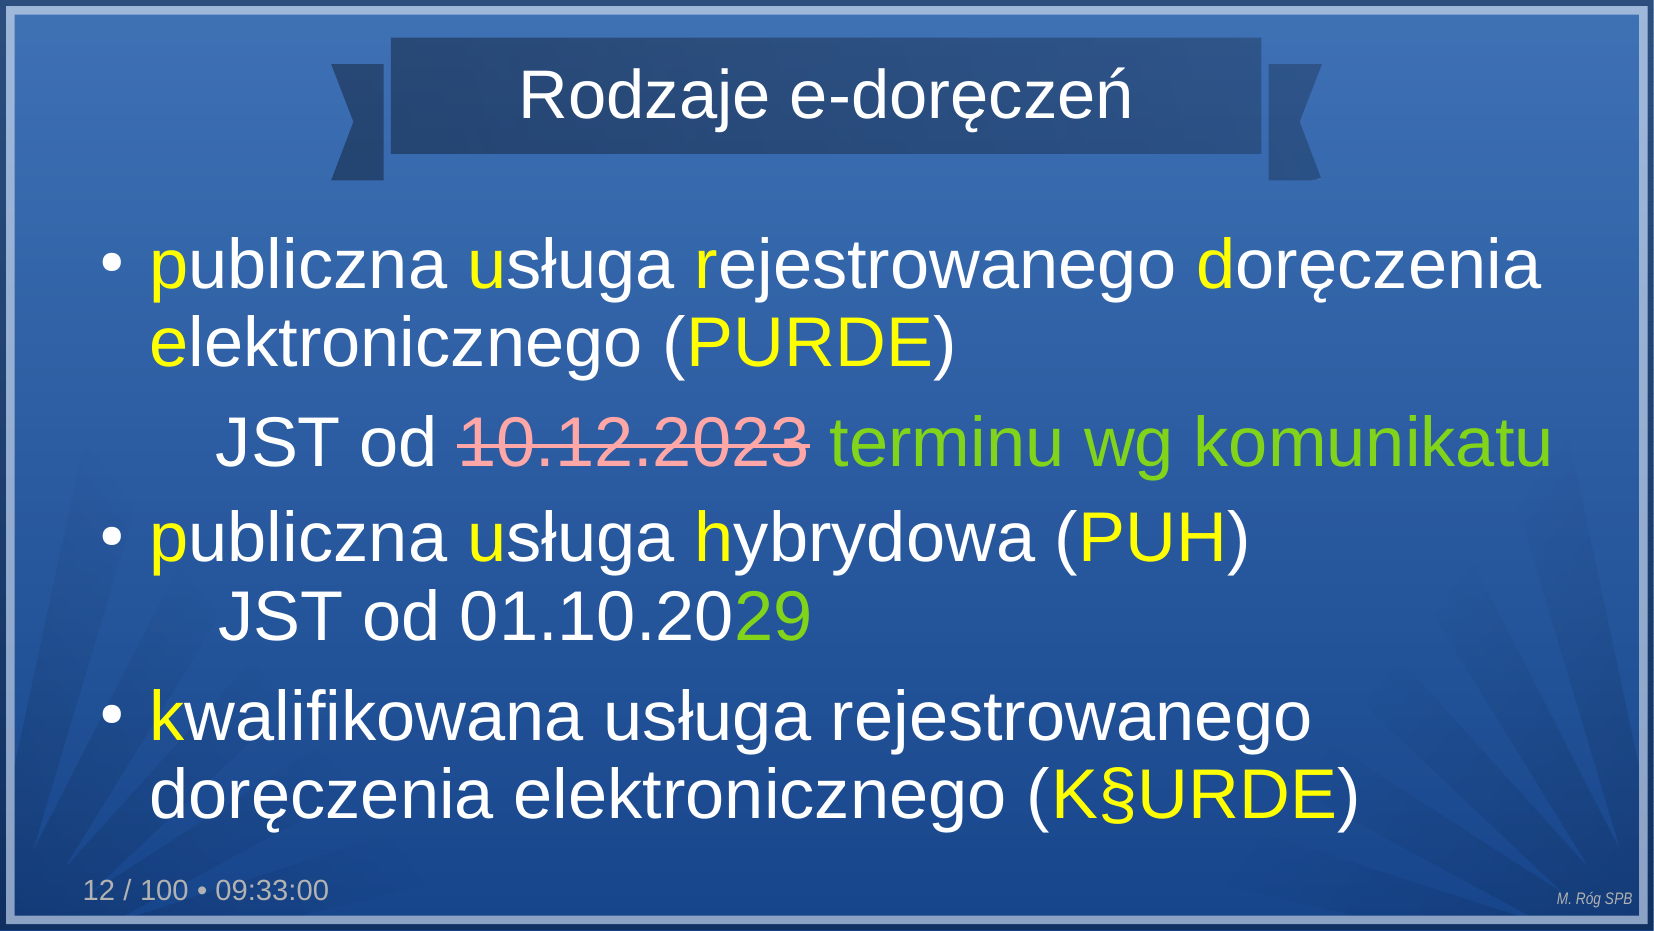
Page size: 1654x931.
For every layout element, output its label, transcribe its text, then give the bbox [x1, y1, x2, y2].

title Rodzaje e-doręczeń [389, 35, 1264, 154]
list publiczna usługa rejestrowanego doręczenia elektronicznego (PURDE) JST od 10.12.2023 terminu wg komunikatu publiczna usługa hybrydowa (PUH) JST od 01.10.2029 kwalifikowana usługa rejestrowanego doręczenia elektronicznego (K§URDE) [82, 224, 1571, 848]
